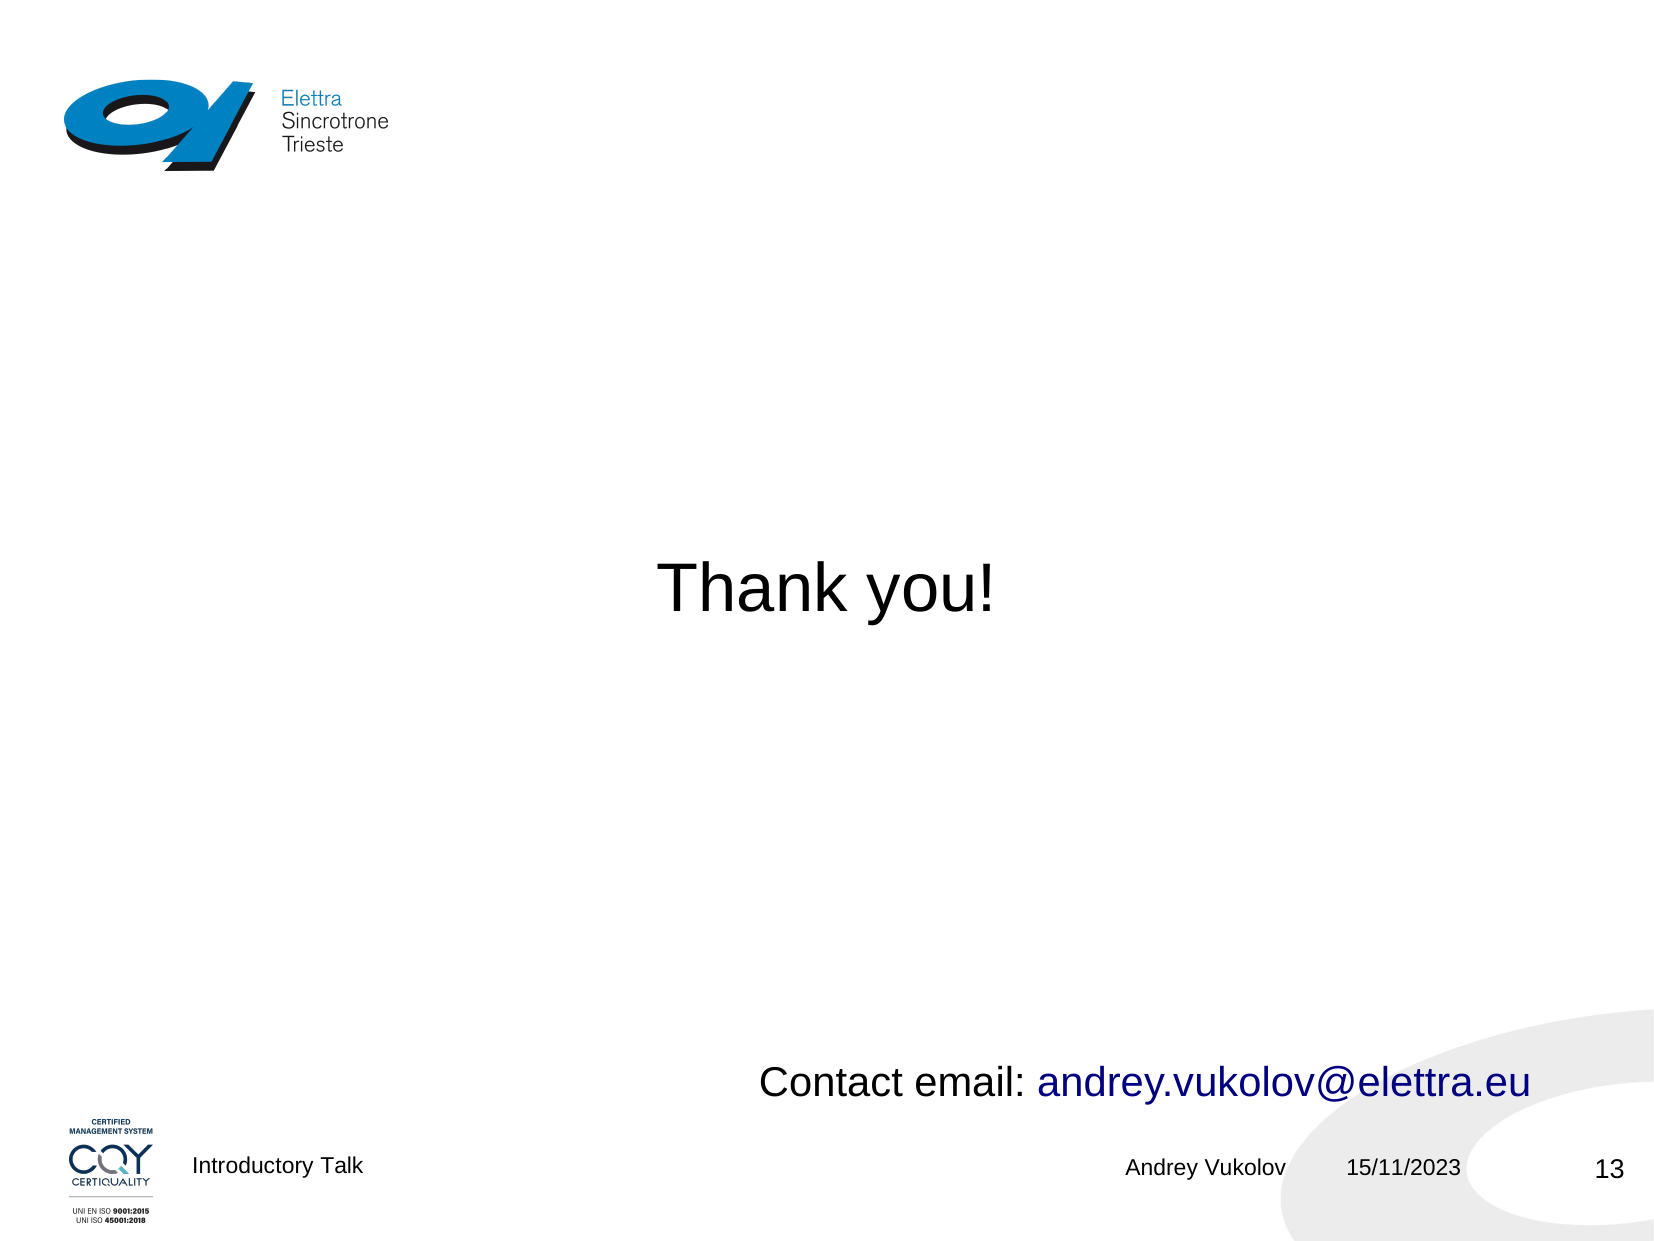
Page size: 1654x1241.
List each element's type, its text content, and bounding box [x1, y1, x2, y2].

picture [0, 6, 1654, 1241]
list Contact email: andrey.vukolov@elettra.eu [708, 1051, 1654, 1129]
text_box <номер> [1594, 1154, 1630, 1193]
